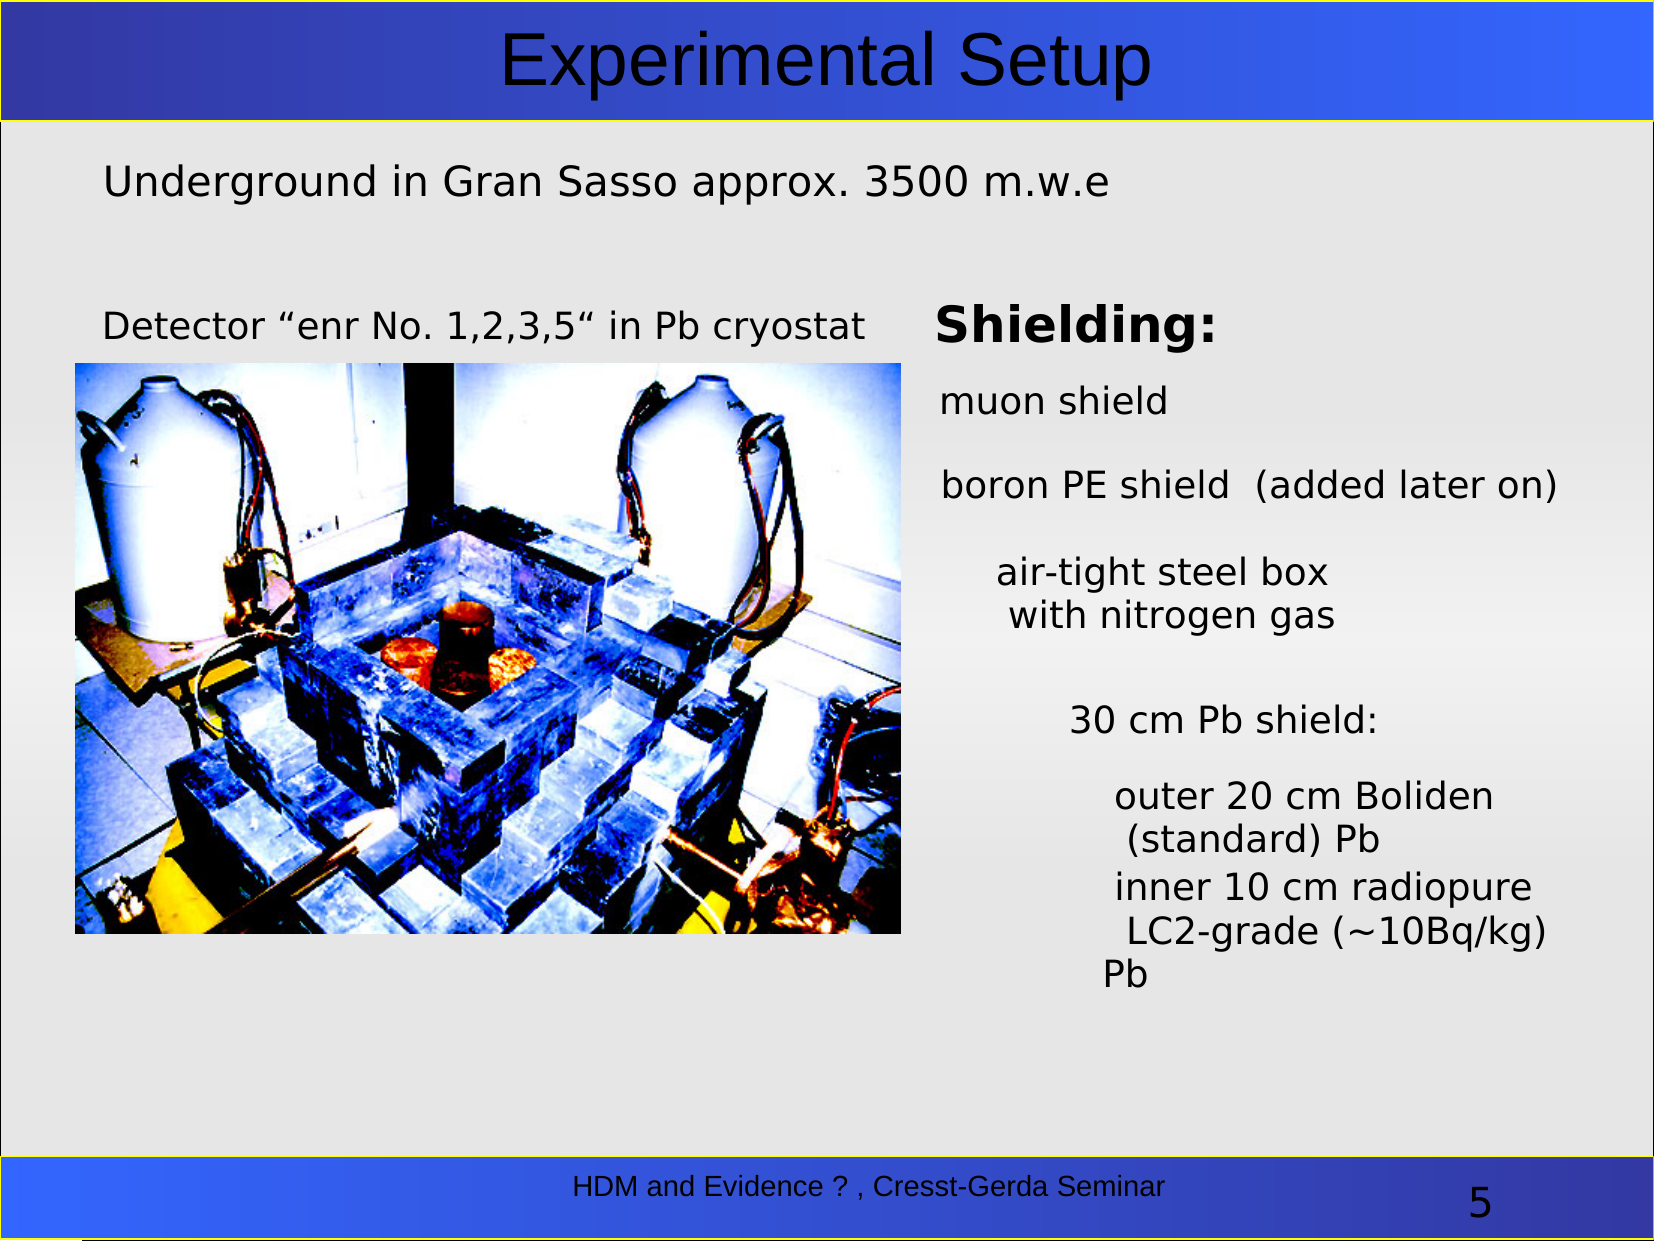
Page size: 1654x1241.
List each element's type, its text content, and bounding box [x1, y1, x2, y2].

text_box inner 10 cm radiopure LC2-grade (~10Bq/kg) Pb [1087, 869, 1613, 961]
text_box Underground in Gran Sasso approx. 3500 m.w.e [75, 150, 1463, 214]
picture [75, 363, 901, 934]
text_box air-tight steel box with nitrogen gas [969, 543, 1538, 646]
text_box Shielding: [919, 288, 1633, 362]
title Experimental Setup [82, 0, 1571, 131]
text_box outer 20 cm Boliden (standard) Pb [1087, 767, 1613, 869]
text_box 30 cm Pb shield: [1042, 691, 1576, 750]
text_box muon shield [912, 372, 1250, 431]
text_box Detector “enr No. 1,2,3,5“ in Pb cryostat [75, 297, 901, 356]
text_box boron PE shield (added later on) [913, 456, 1651, 515]
